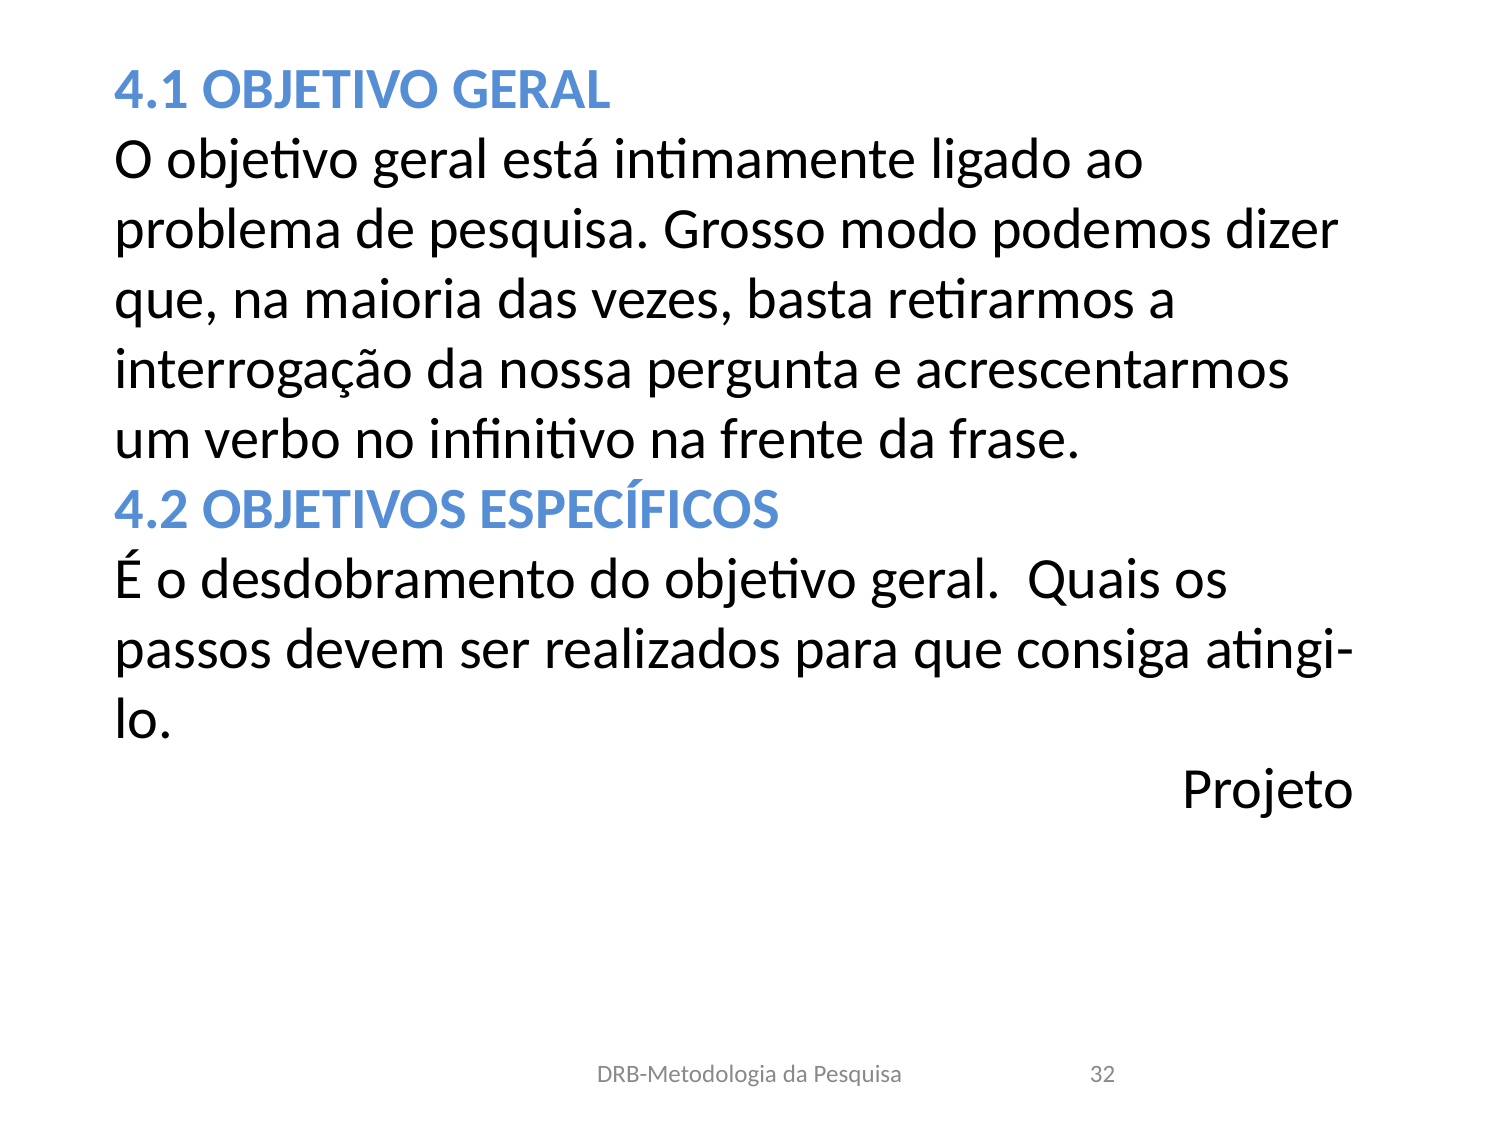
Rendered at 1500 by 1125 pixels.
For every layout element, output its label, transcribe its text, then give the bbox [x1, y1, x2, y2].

text_box 32 [1074, 1042, 1426, 1103]
text_box DRB-Metodologia da Pesquisa [512, 1042, 988, 1103]
text_box 4.1 OBJETIVO GERAL O objetivo geral está intimamente ligado ao problema de pesquisa. Grosso modo podemos dizer que, na maioria das vezes, basta retirarmos a interrogação da nossa pergunta e acrescentarmos um verbo no infinitivo na frente da frase. 4.2 OBJETIVOS ESPECÍFICOS É o desdobramento do objetivo geral. Quais os passos devem ser realizados para que consiga atingi-lo. Projeto [99, 42, 1388, 836]
